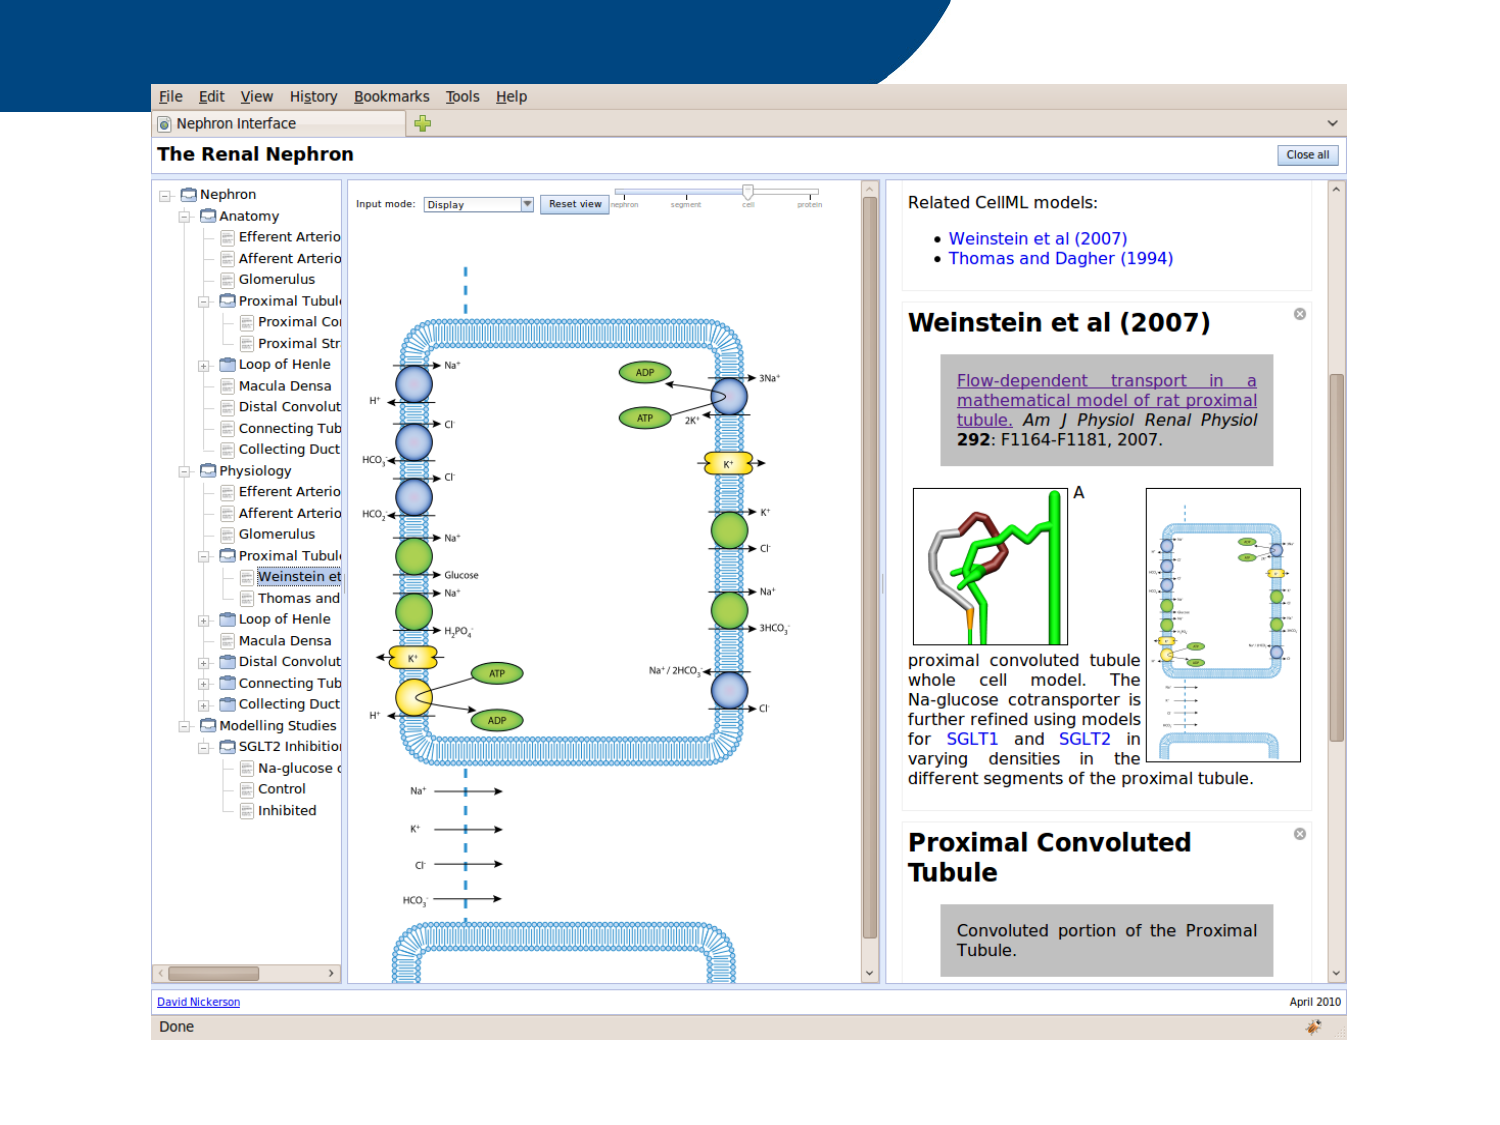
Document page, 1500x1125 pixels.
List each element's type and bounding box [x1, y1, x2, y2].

picture [0, 0, 1347, 1040]
